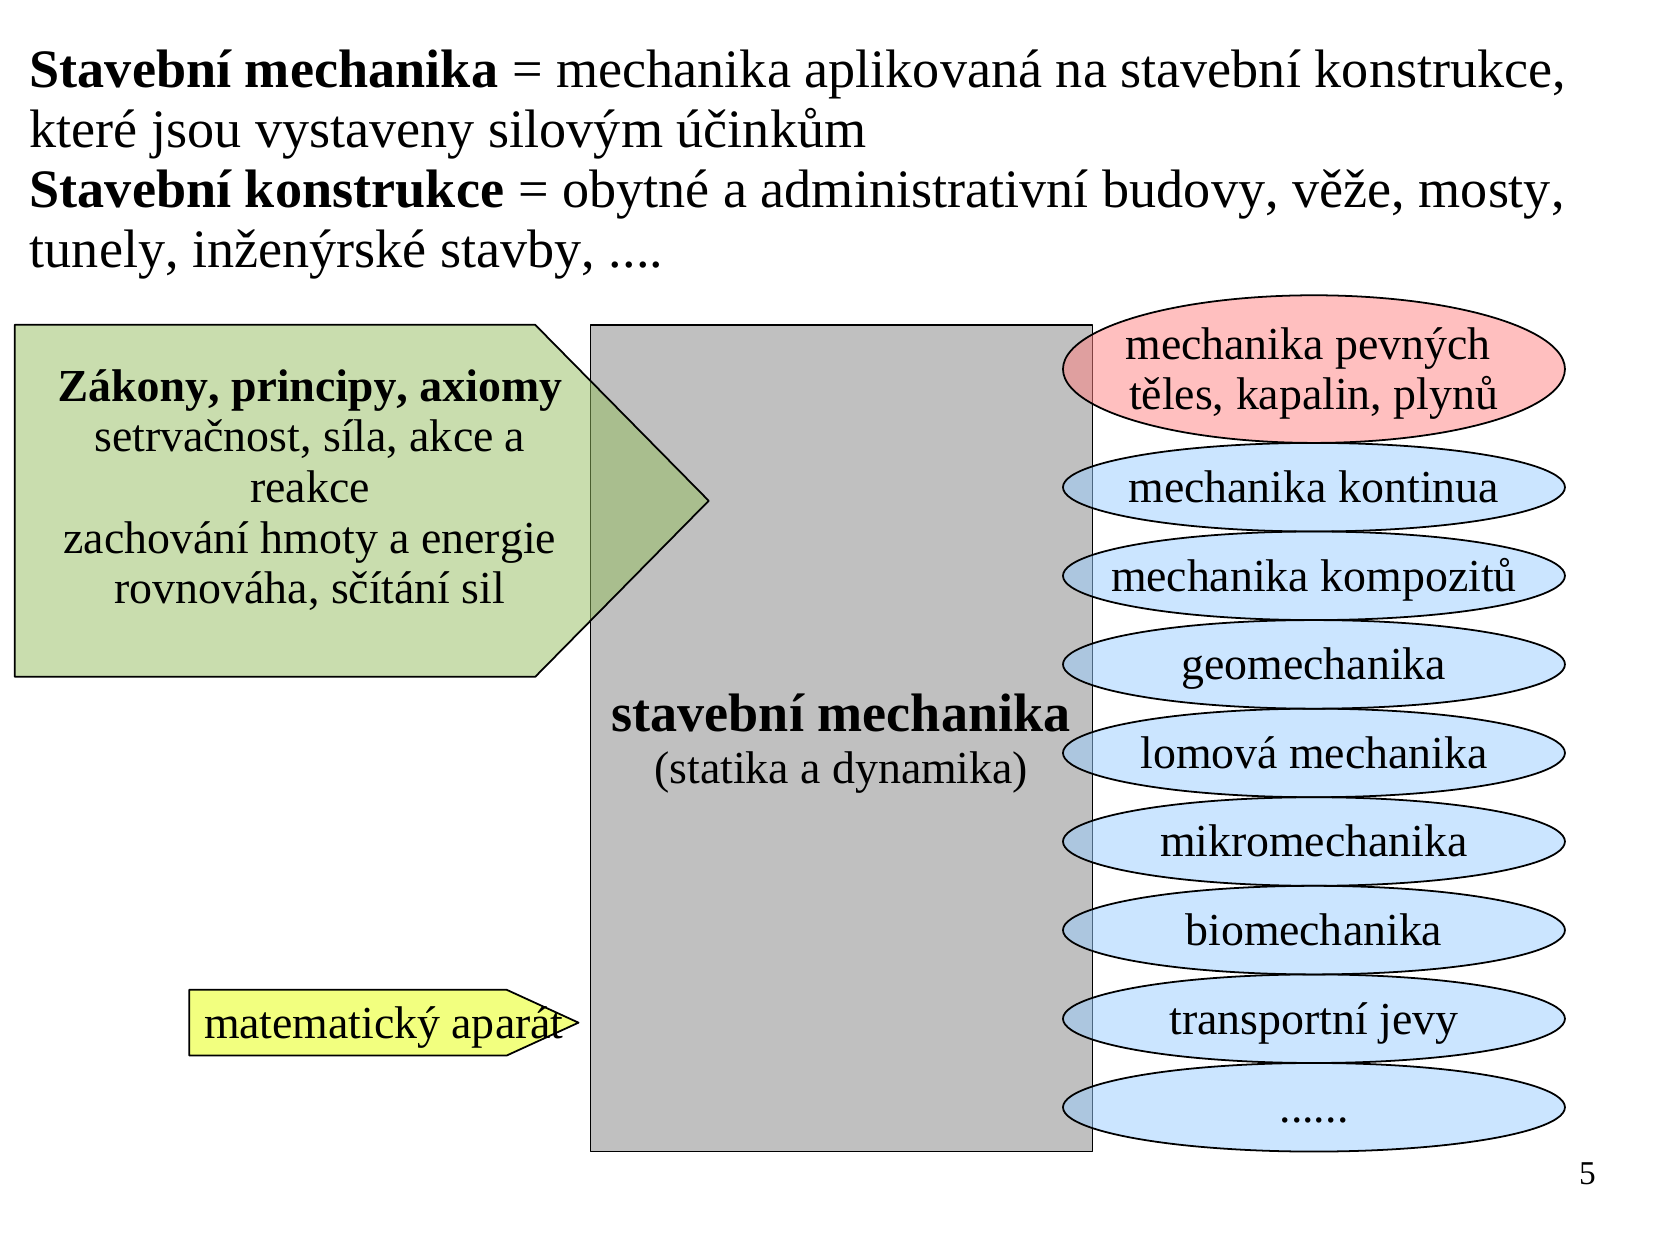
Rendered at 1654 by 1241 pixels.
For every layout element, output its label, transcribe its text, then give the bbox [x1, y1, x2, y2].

text_box lomová mechanika [1062, 709, 1565, 797]
text_box [118, 177, 473, 253]
text_box [14, 324, 563, 677]
text_box mechanika pevných těles, kapalin, plynů [1062, 295, 1565, 443]
text_box matematický aparát [189, 989, 556, 1056]
text_box Zákony, principy, axiomy setrvačnost, síla, akce a reakce zachování hmoty a energie rovnováha, sčítání sil [29, 352, 591, 650]
text_box geomechanika [1062, 620, 1565, 709]
text_box ...... [1062, 1062, 1565, 1152]
text_box [591, 381, 709, 621]
text_box stavební mechanika (statika a dynamika) [590, 324, 1093, 1152]
text_box biomechanika [1062, 885, 1565, 975]
text_box mechanika kontinua [1062, 443, 1565, 531]
text_box transportní jevy [1062, 974, 1565, 1063]
text_box mechanika kompozitů [1062, 531, 1565, 621]
text_box mikromechanika [1062, 797, 1565, 886]
text_box matematický aparát [557, 1012, 579, 1033]
title Stavební mechanika = mechanika aplikovaná na stavební konstrukce, které jsou vystaveny silovým účinkům Stavební konstrukce = obytné a administrativní budovy, věže, mosty, tunely, inženýrské stavby, .... [29, 22, 1636, 296]
